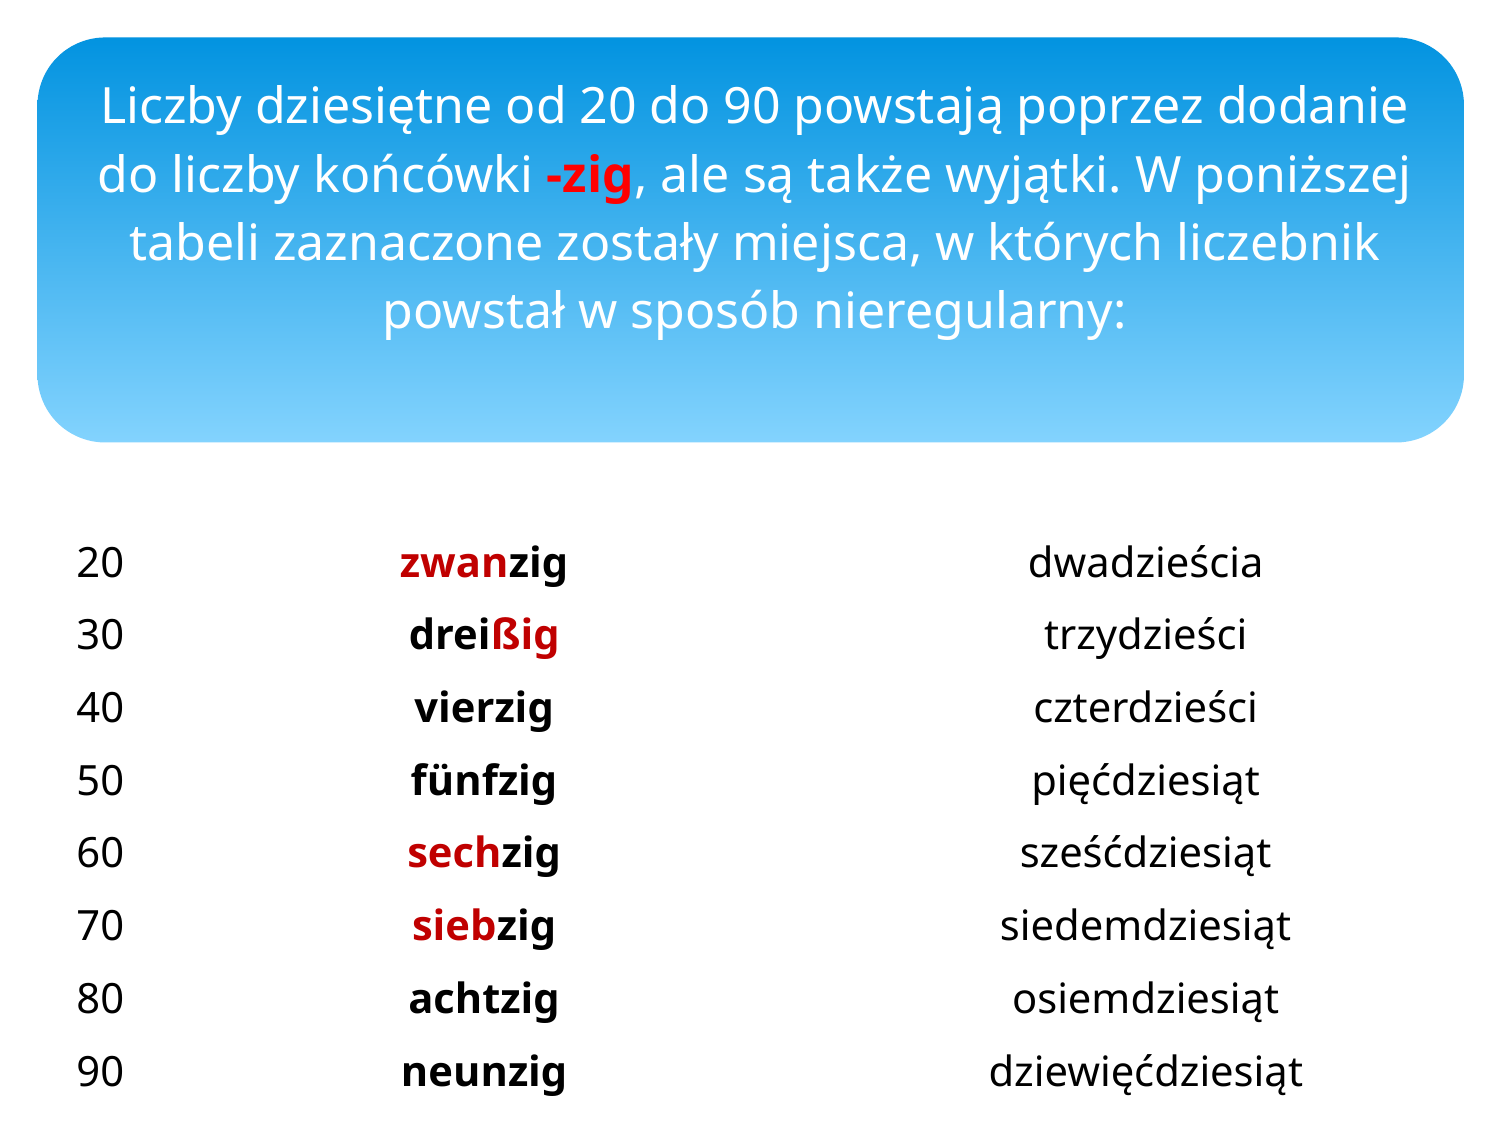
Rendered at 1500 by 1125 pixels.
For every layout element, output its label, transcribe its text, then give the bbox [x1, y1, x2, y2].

table_cell 40 [53, 674, 148, 746]
table_cell czterdzieści [821, 674, 1471, 746]
table_cell neunzig [148, 1037, 821, 1110]
table_cell 20 [53, 528, 148, 601]
table_cell dreißig [148, 601, 821, 674]
table_cell vierzig [148, 674, 821, 746]
table_cell sześćdziesiąt [821, 819, 1471, 892]
table_header [148, 456, 821, 528]
table_cell 90 [53, 1037, 148, 1110]
table_cell achtzig [148, 965, 821, 1037]
table_cell siebzig [148, 892, 821, 965]
title Liczby dziesiętne od 20 do 90 powstają poprzez dodanie do liczby końcówki -zig, ale są także wyjątki. W poniższej tabeli zaznaczone zostały miejsca, w których liczebnik powstał w sposób nieregularny: [75, 55, 1436, 291]
table_cell dziewięćdziesiąt [821, 1037, 1471, 1110]
table_cell zwanzig [148, 528, 821, 601]
table_cell dwadzieścia [821, 528, 1471, 601]
table_header [821, 456, 1471, 528]
table_cell siedemdziesiąt [821, 892, 1471, 965]
table_cell fünfzig [148, 746, 821, 819]
table_cell trzydzieści [821, 601, 1471, 674]
table_cell 30 [53, 601, 148, 674]
table_header [53, 456, 148, 528]
table_cell 50 [53, 746, 148, 819]
table_cell 80 [53, 965, 148, 1037]
table_cell osiemdziesiąt [821, 965, 1471, 1037]
table_cell 60 [53, 819, 148, 892]
table_cell 70 [53, 892, 148, 965]
table_cell pięćdziesiąt [821, 746, 1471, 819]
table_cell sechzig [148, 819, 821, 892]
